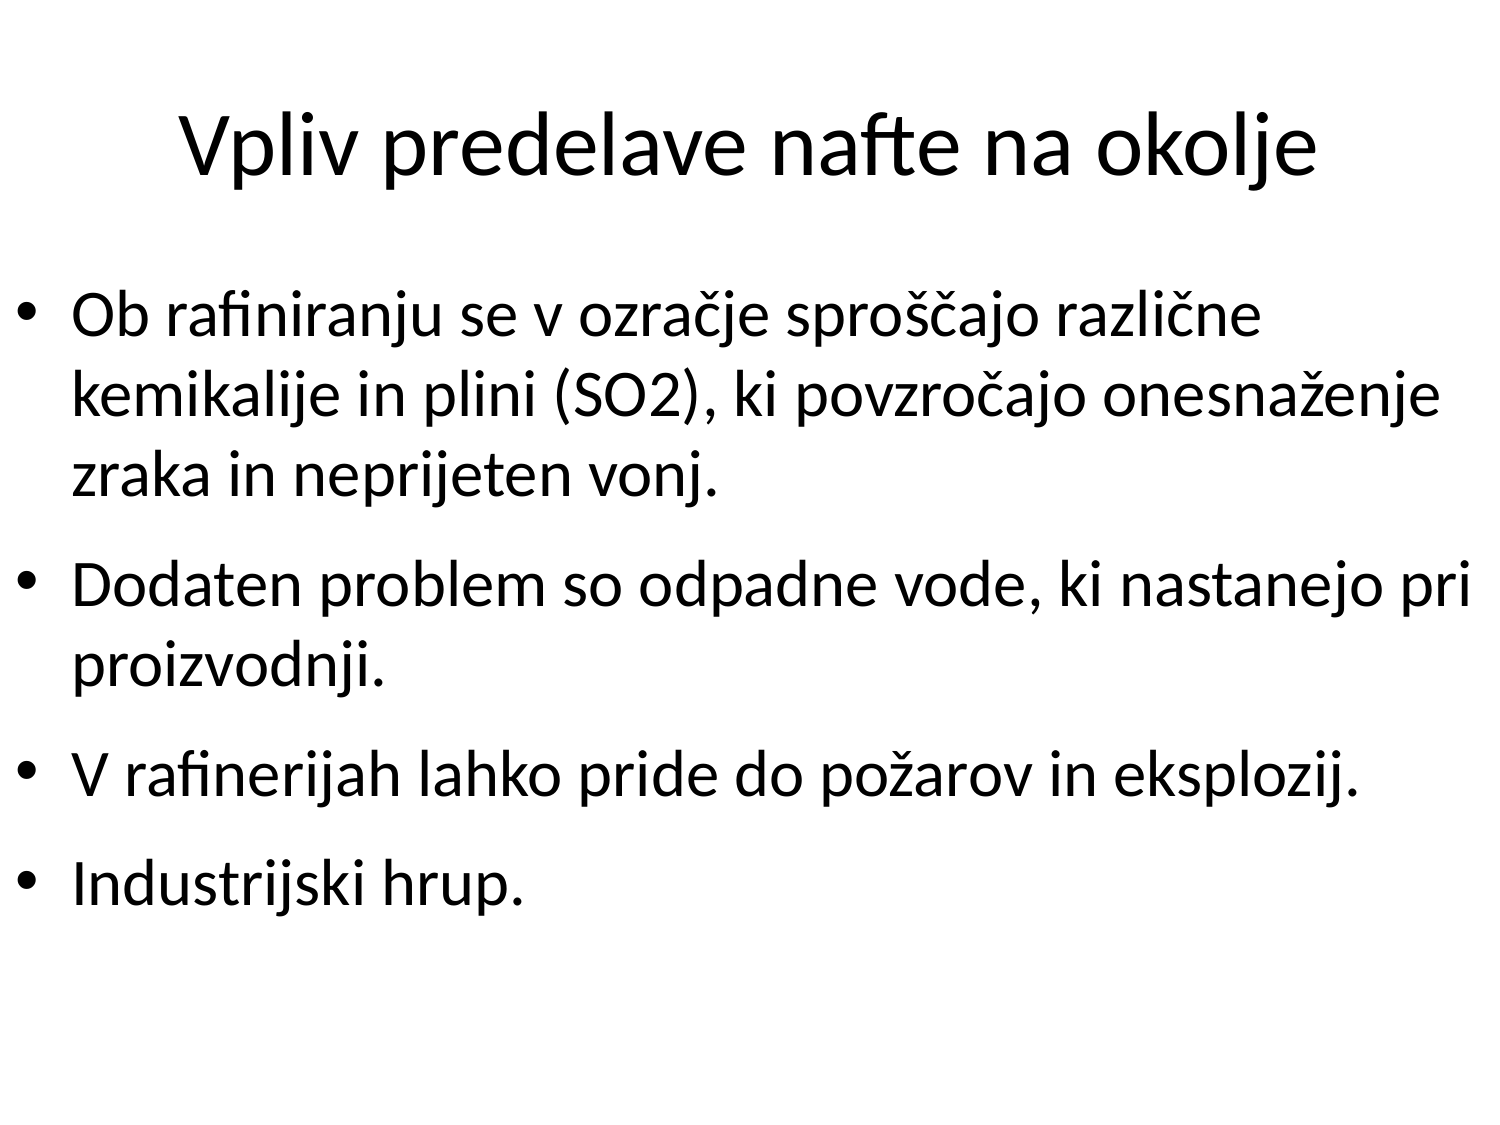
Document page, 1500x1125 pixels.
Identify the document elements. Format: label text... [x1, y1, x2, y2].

title Vpliv predelave nafte na okolje [75, 45, 1425, 233]
list Ob rafiniranju se v ozračje sproščajo različne kemikalije in plini (SO2), ki povzročajo onesnaženje zraka in neprijeten vonj. Dodaten problem so odpadne vode, ki nastanejo pri proizvodnji. V rafinerijah lahko pride do požarov in eksplozij. Industrijski hrup. [0, 262, 1500, 1005]
